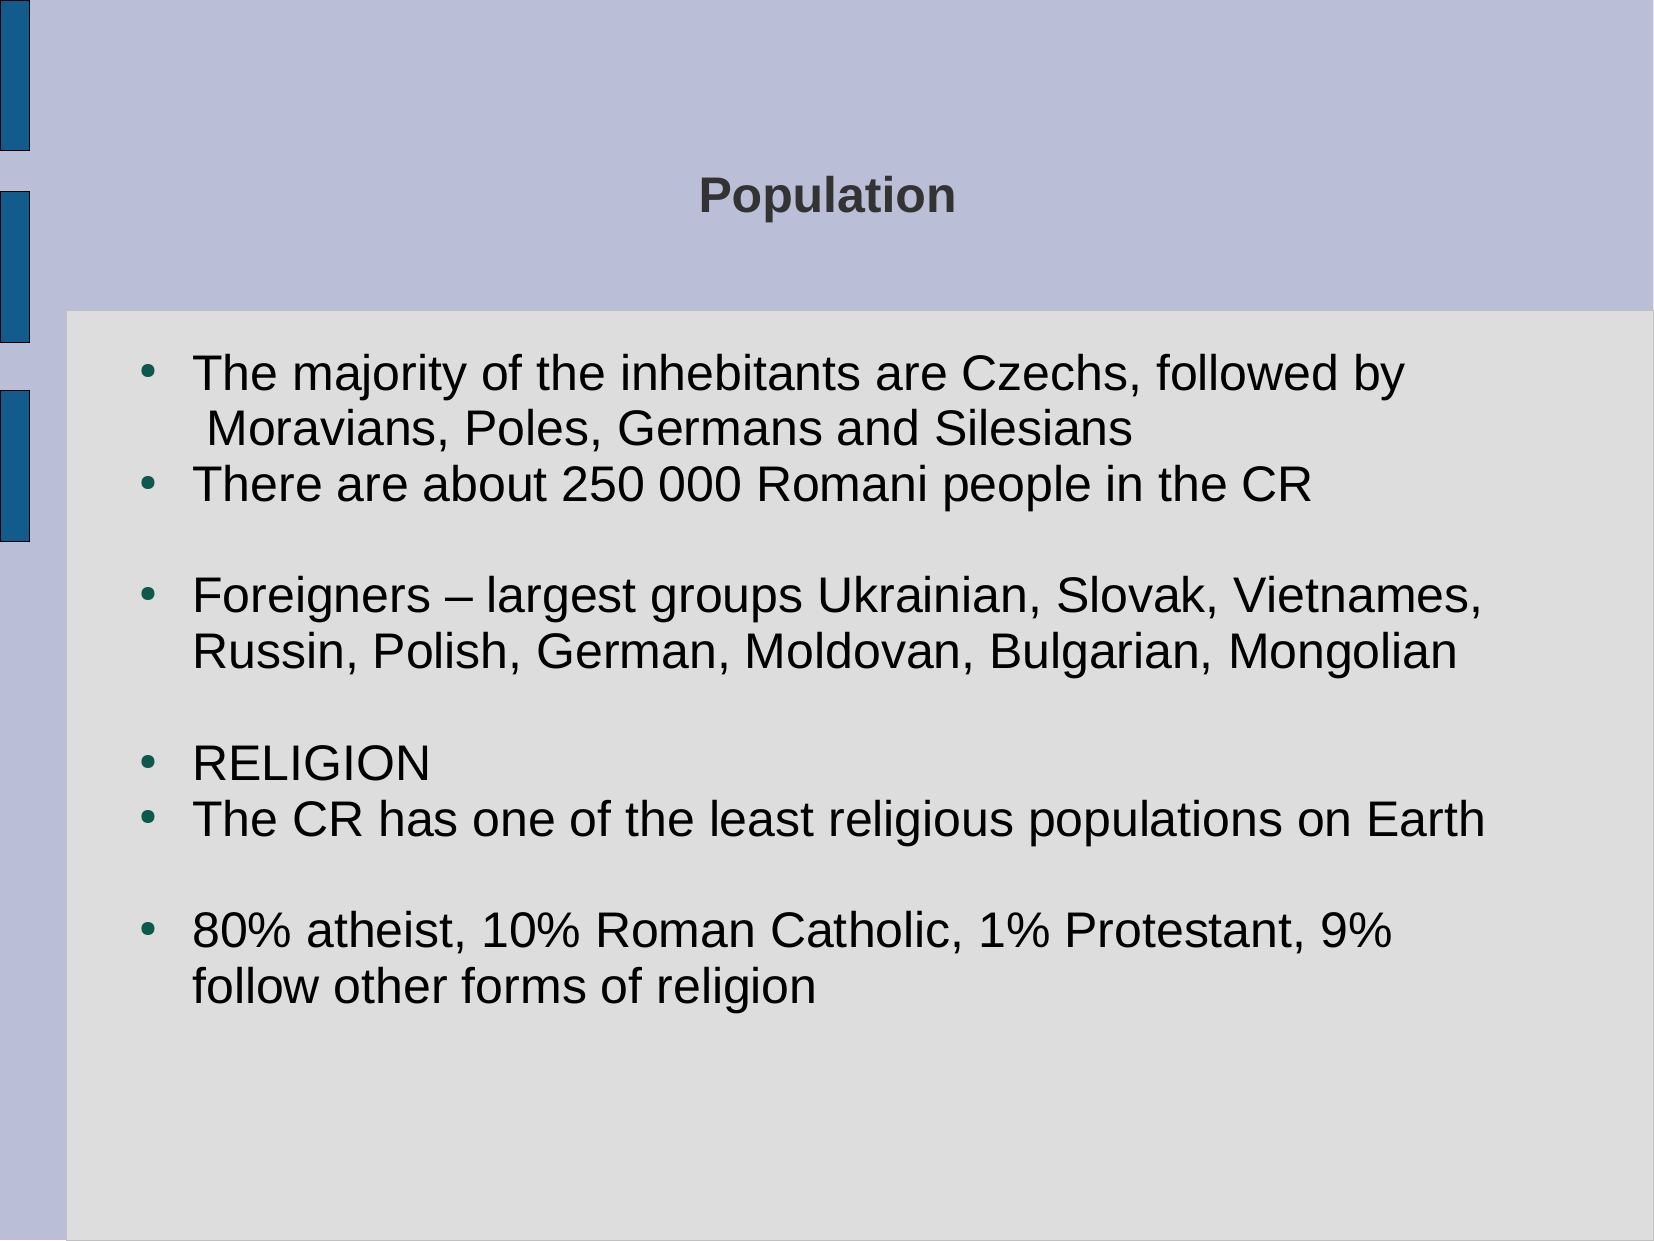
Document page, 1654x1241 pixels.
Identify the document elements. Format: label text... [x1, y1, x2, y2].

title Population [121, 91, 1534, 299]
list The majority of the inhebitants are Czechs, followed by Moravians, Poles, Germans and Silesians There are about 250 000 Romani people in the CR Foreigners – largest groups Ukrainian, Slovak, Vietnames, Russin, Polish, German, Moldovan, Bulgarian, Mongolian RELIGION The CR has one of the least religious populations on Earth 80% atheist, 10% Roman Catholic, 1% Protestant, 9% follow other forms of religion [121, 344, 1534, 1127]
